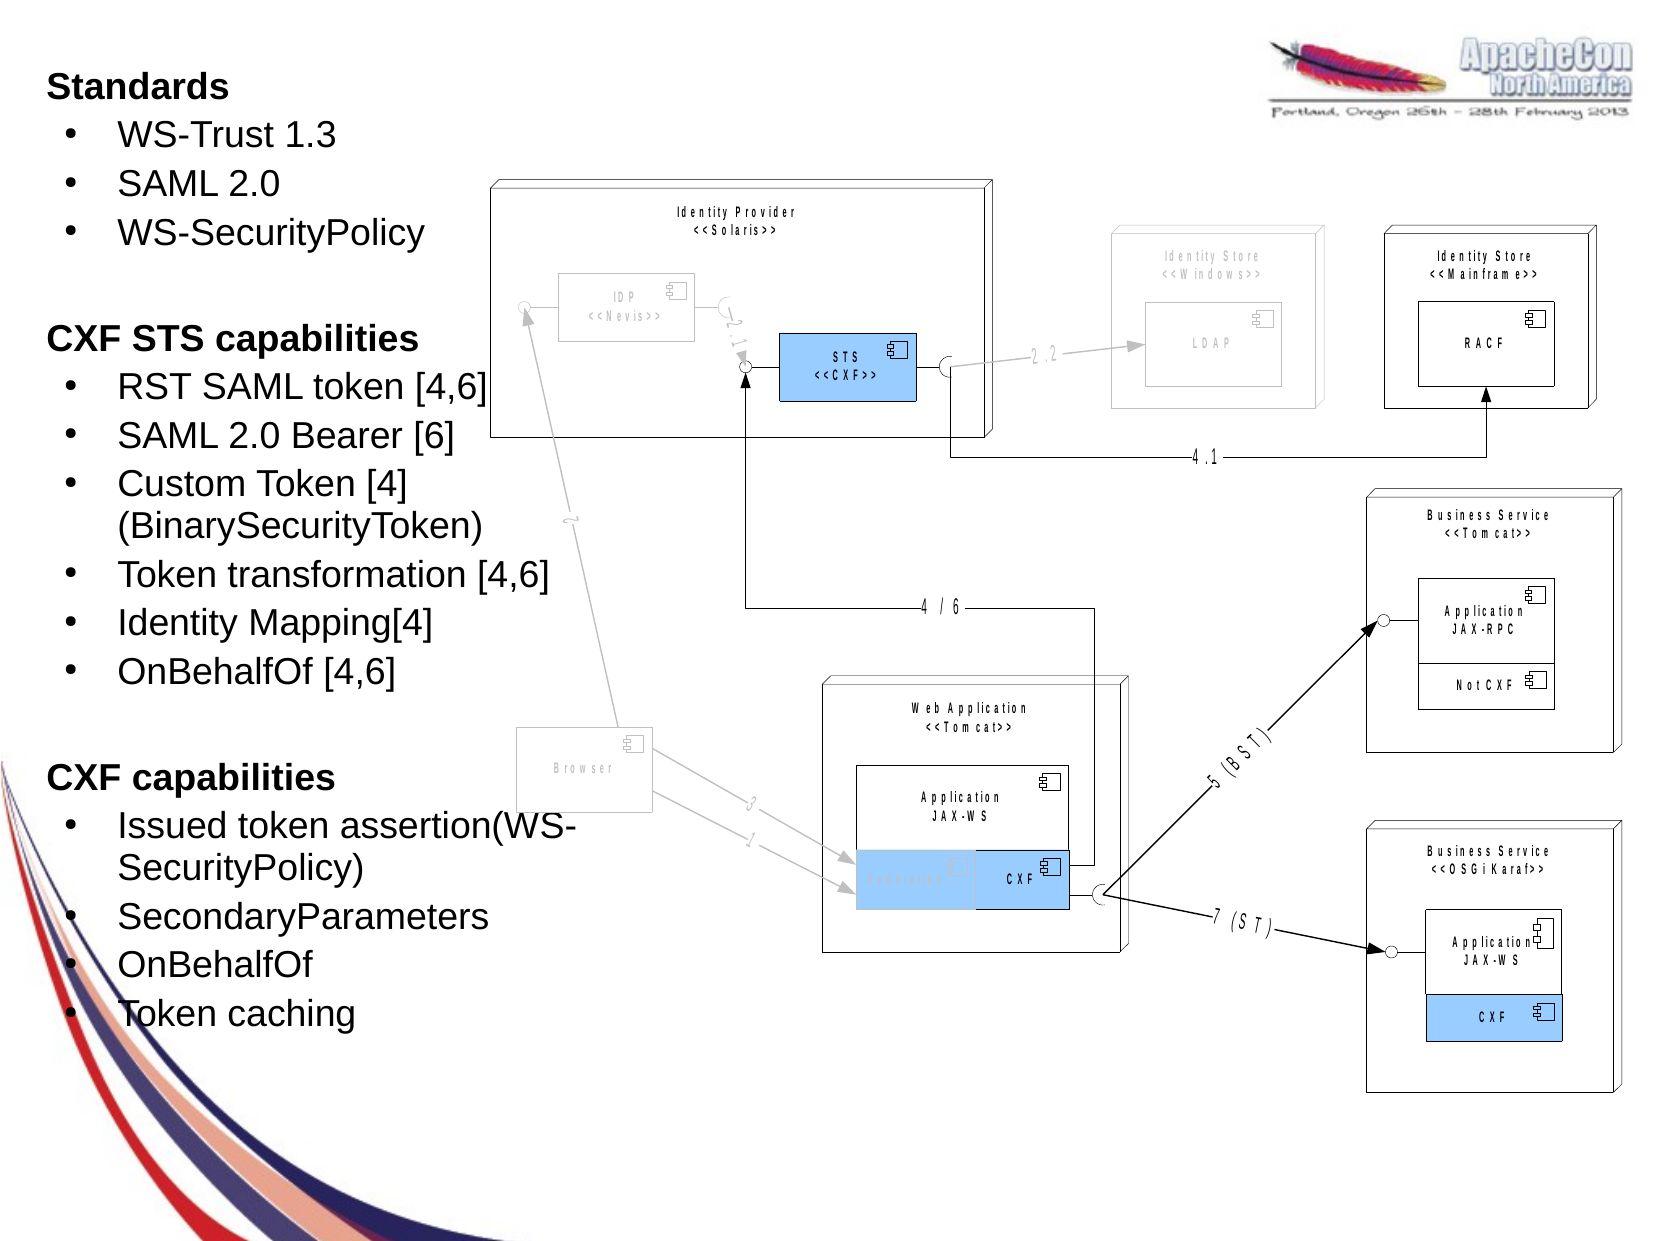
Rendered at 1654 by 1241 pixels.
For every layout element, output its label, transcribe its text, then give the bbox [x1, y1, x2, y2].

list Standards WS-Trust 1.3 SAML 2.0 WS-SecurityPolicy CXF STS capabilities RST SAML token [4,6] SAML 2.0 Bearer [6] Custom Token [4] (BinarySecurityToken) Token transformation [4,6] Identity Mapping[4] OnBehalfOf [4,6] CXF capabilities Issued token assertion(WS-SecurityPolicy) SecondaryParameters OnBehalfOf Token caching [46, 65, 785, 1039]
picture [0, 0, 1654, 1241]
